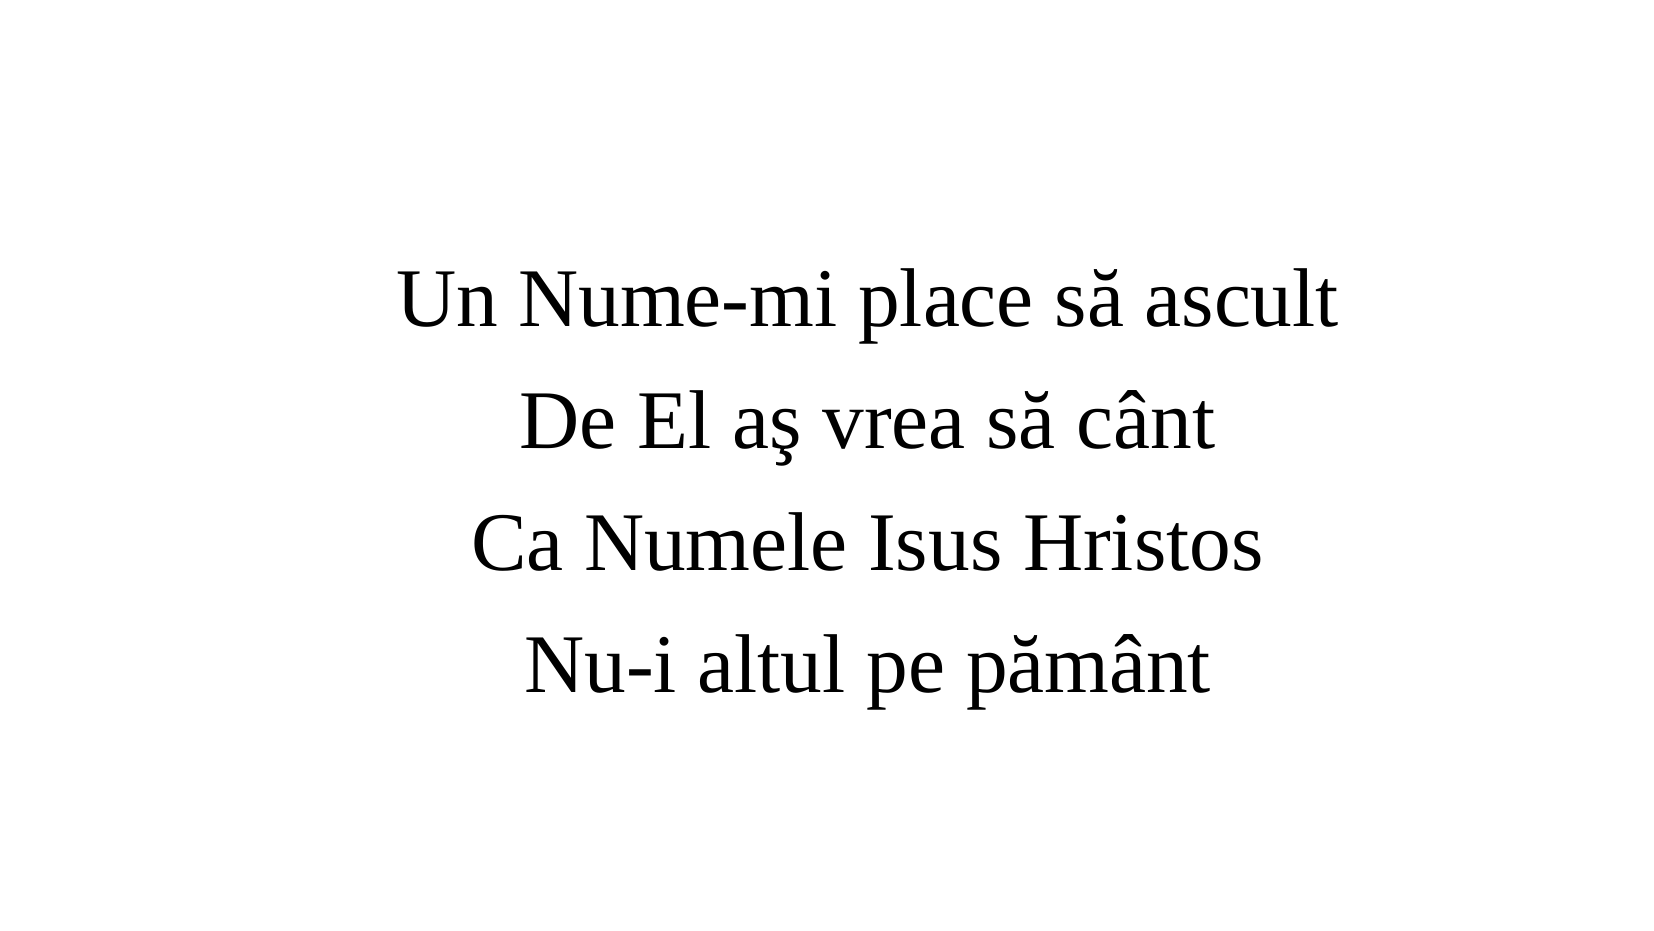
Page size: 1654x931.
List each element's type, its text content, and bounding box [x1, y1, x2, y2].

subtitle Un Nume-mi place să ascult De El aş vrea să cânt Ca Numele Isus Hristos Nu-i altul pe pământ [153, 239, 1583, 713]
